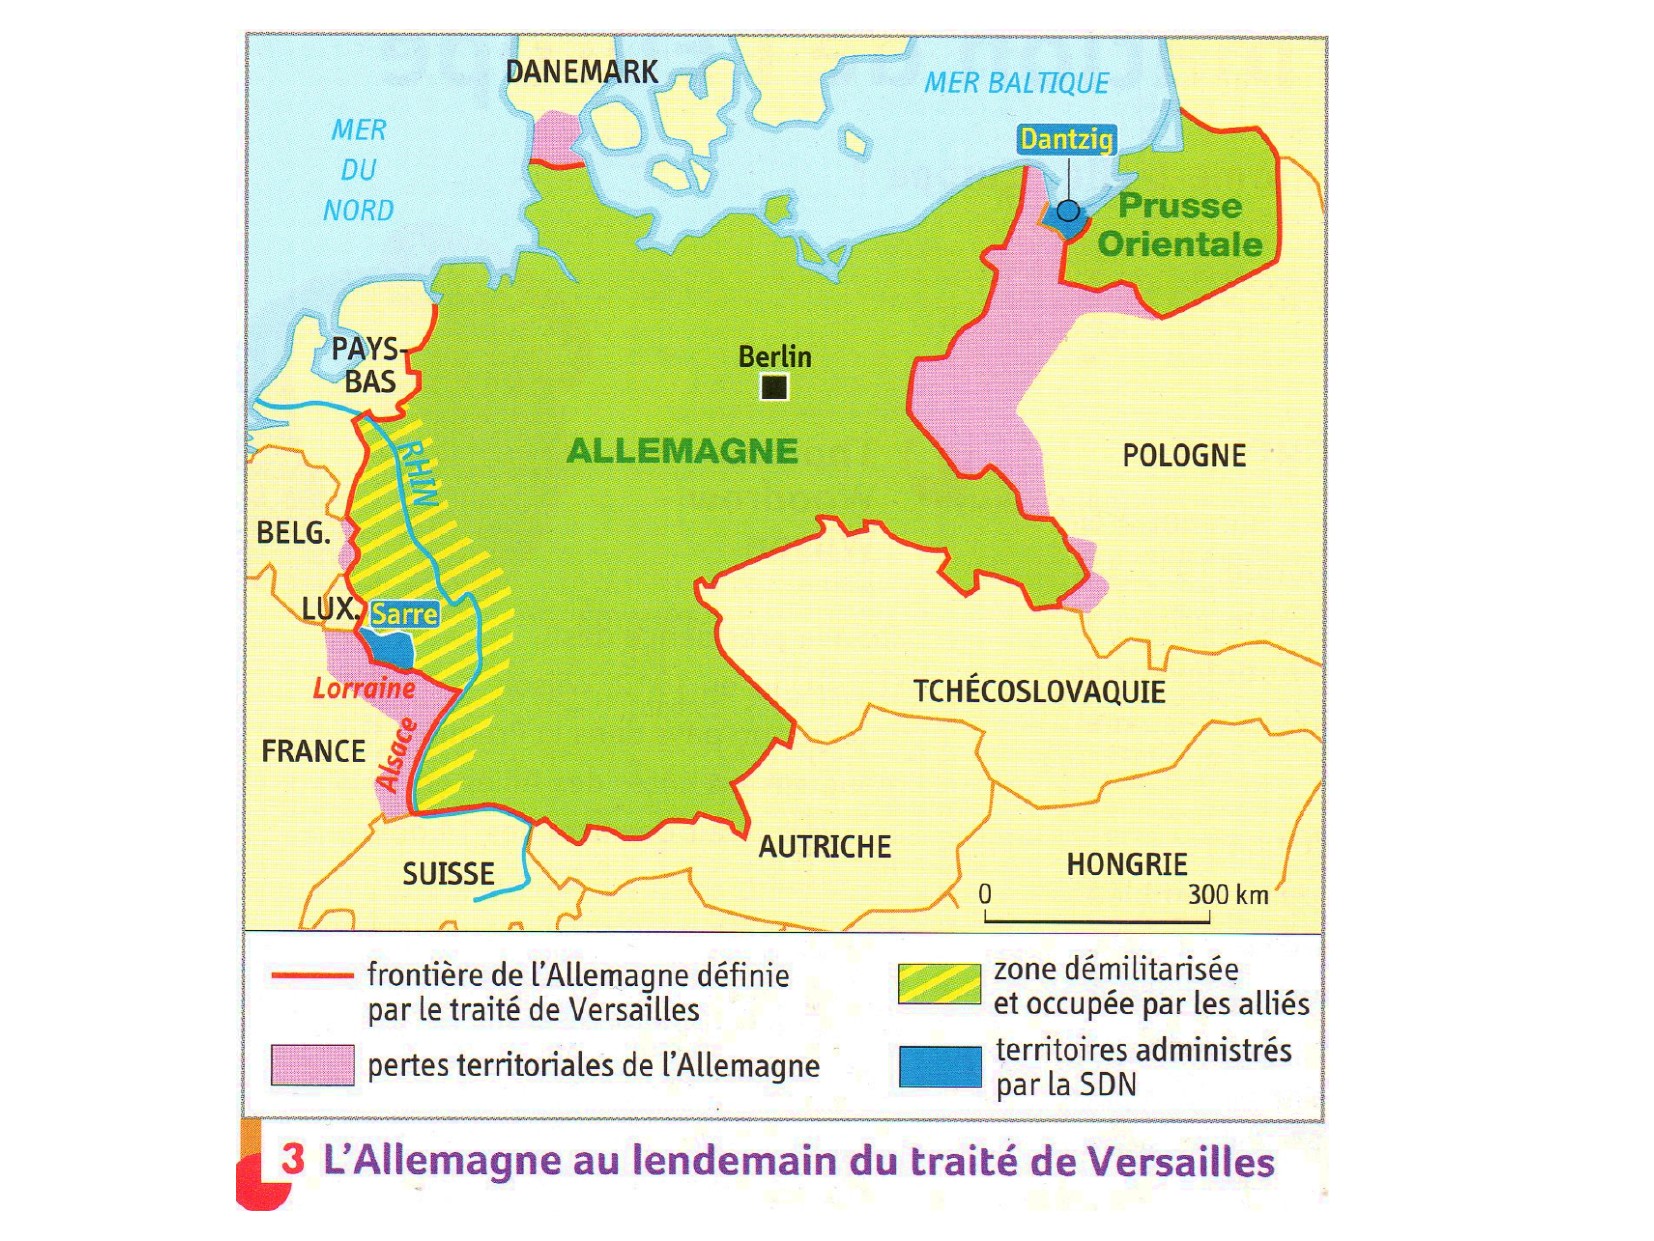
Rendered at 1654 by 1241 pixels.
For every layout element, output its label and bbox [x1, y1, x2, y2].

picture [236, 29, 1329, 1211]
